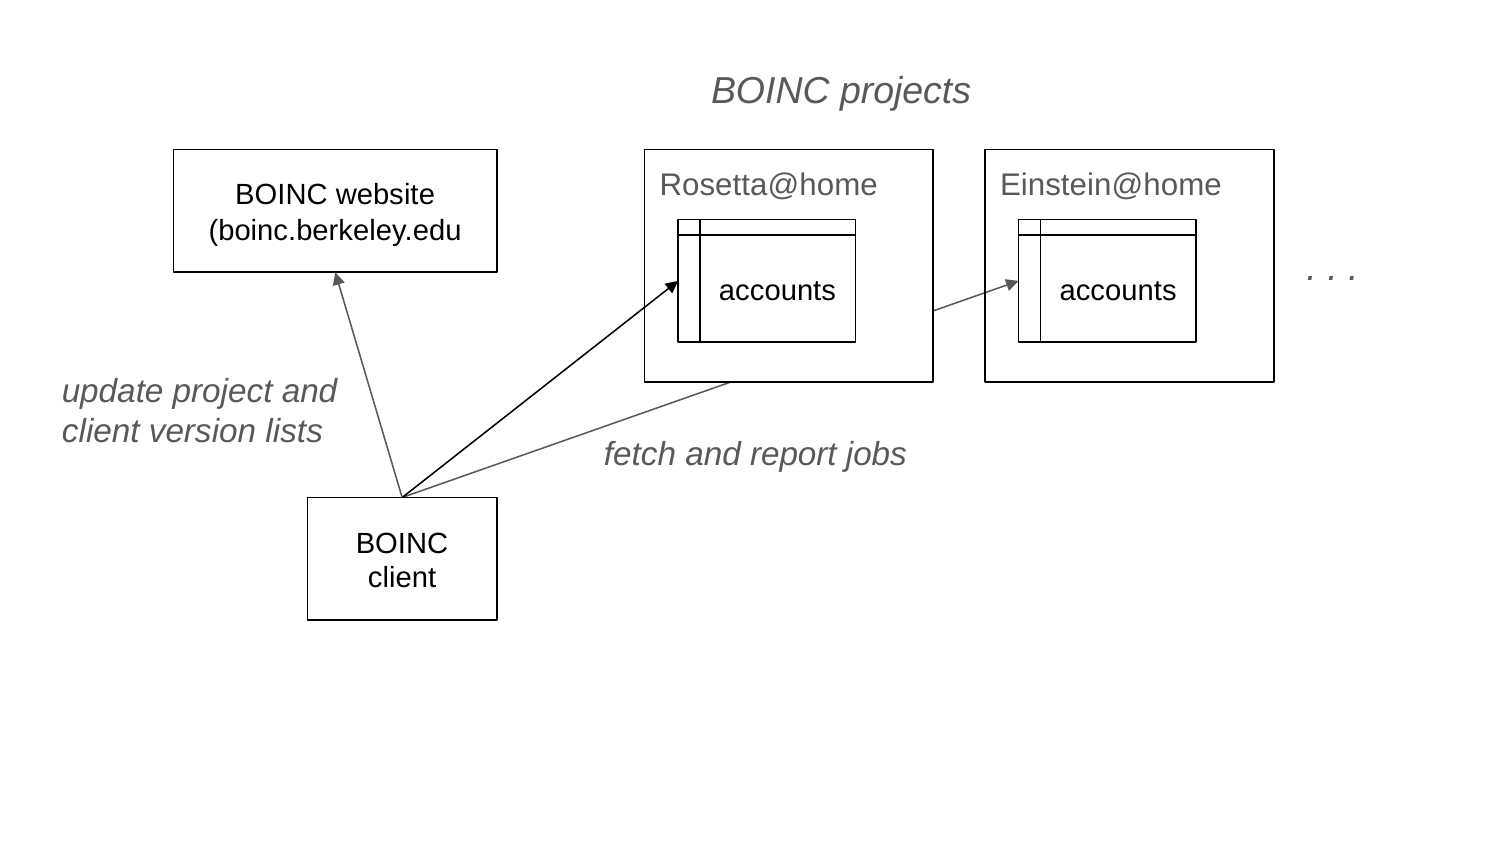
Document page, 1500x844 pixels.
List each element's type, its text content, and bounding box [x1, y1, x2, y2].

text_box fetch and report jobs [588, 416, 1039, 487]
text_box Einstein@home [985, 149, 1274, 382]
text_box Rosetta@home [644, 149, 934, 382]
text_box BOINC website (boinc.berkeley.edu [173, 149, 497, 273]
text_box BOINC client [307, 497, 497, 621]
text_box . . . [1291, 227, 1500, 303]
text_box BOINC projects [695, 51, 1066, 127]
text_box accounts [1019, 220, 1196, 342]
text_box update project and client version lists [46, 354, 497, 465]
text_box accounts [678, 220, 855, 342]
